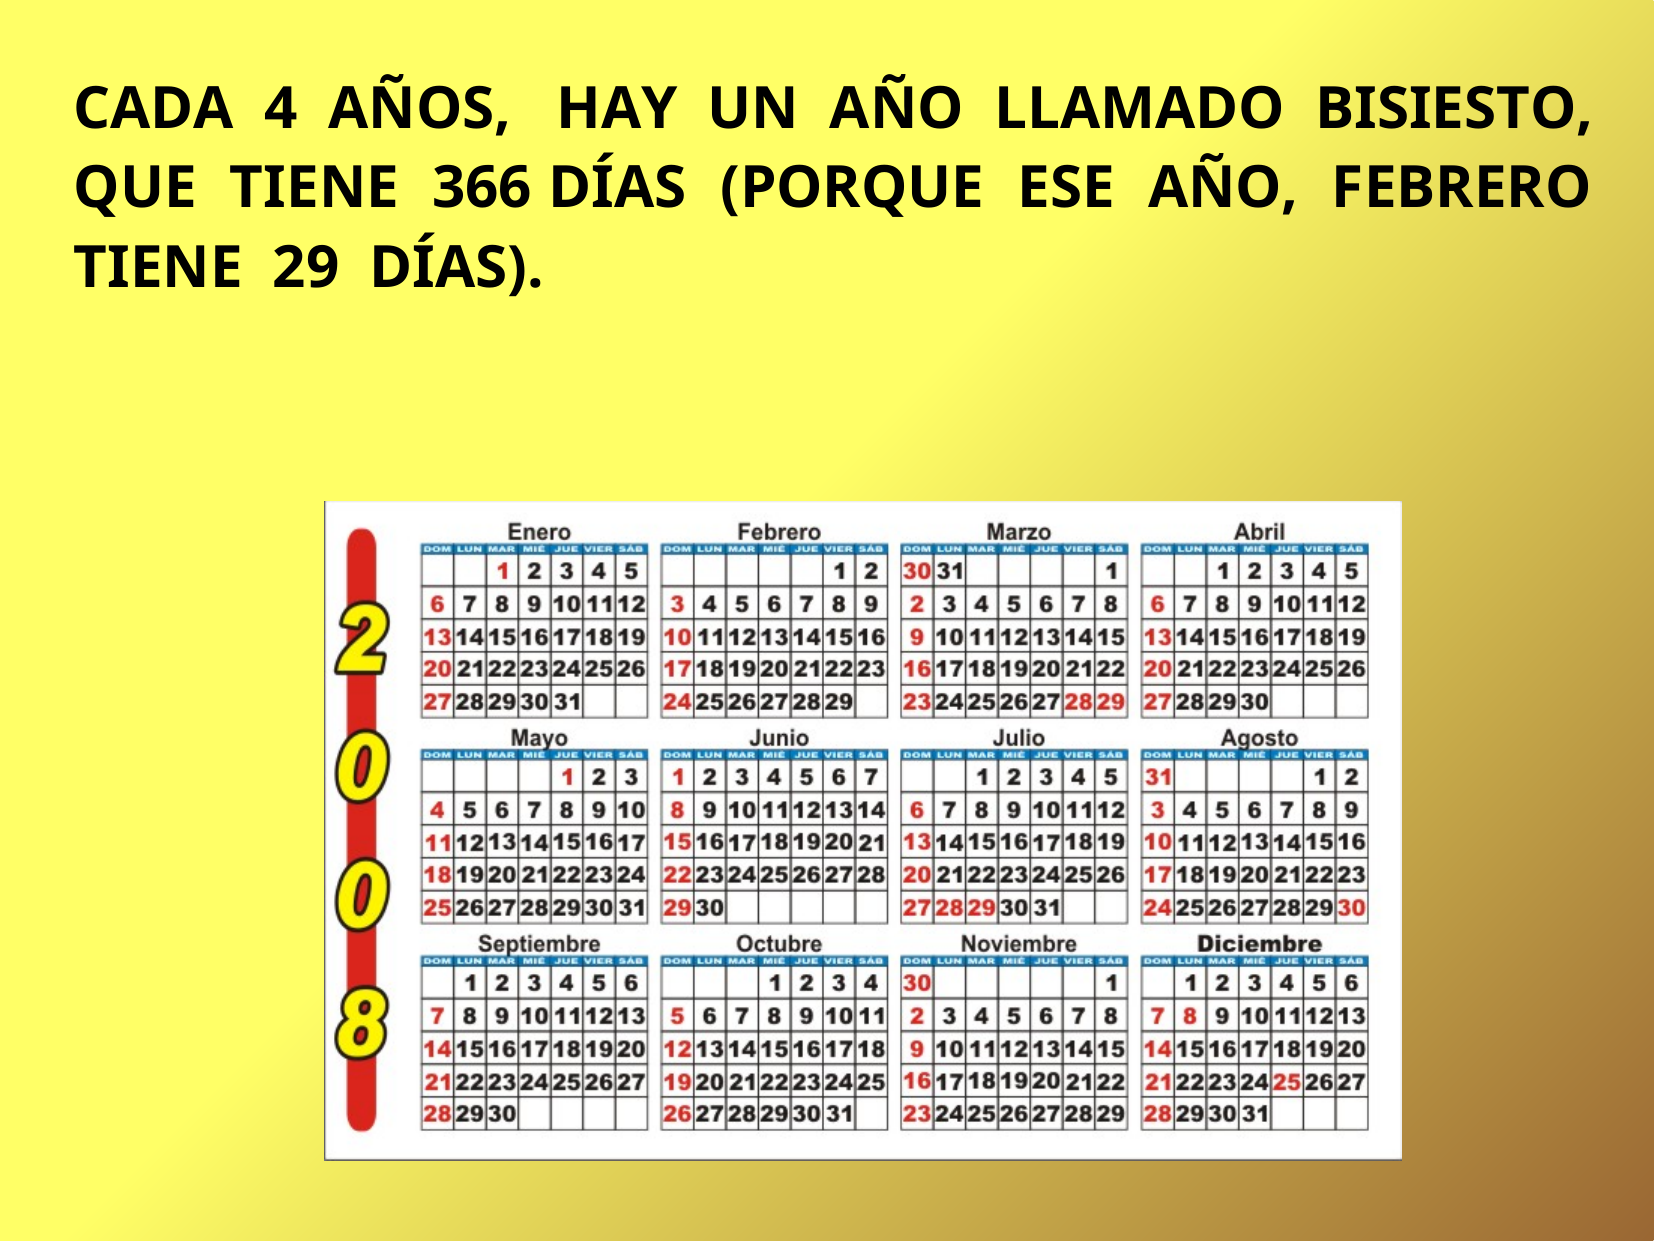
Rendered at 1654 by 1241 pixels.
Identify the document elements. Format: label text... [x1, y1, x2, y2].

picture [324, 501, 1402, 1161]
text_box CADA 4 AÑOS, HAY UN AÑO LLAMADO BISIESTO, QUE TIENE 366 DÍAS (PORQUE ESE AÑO, FEBRERO TIENE 29 DÍAS). [59, 59, 1625, 320]
